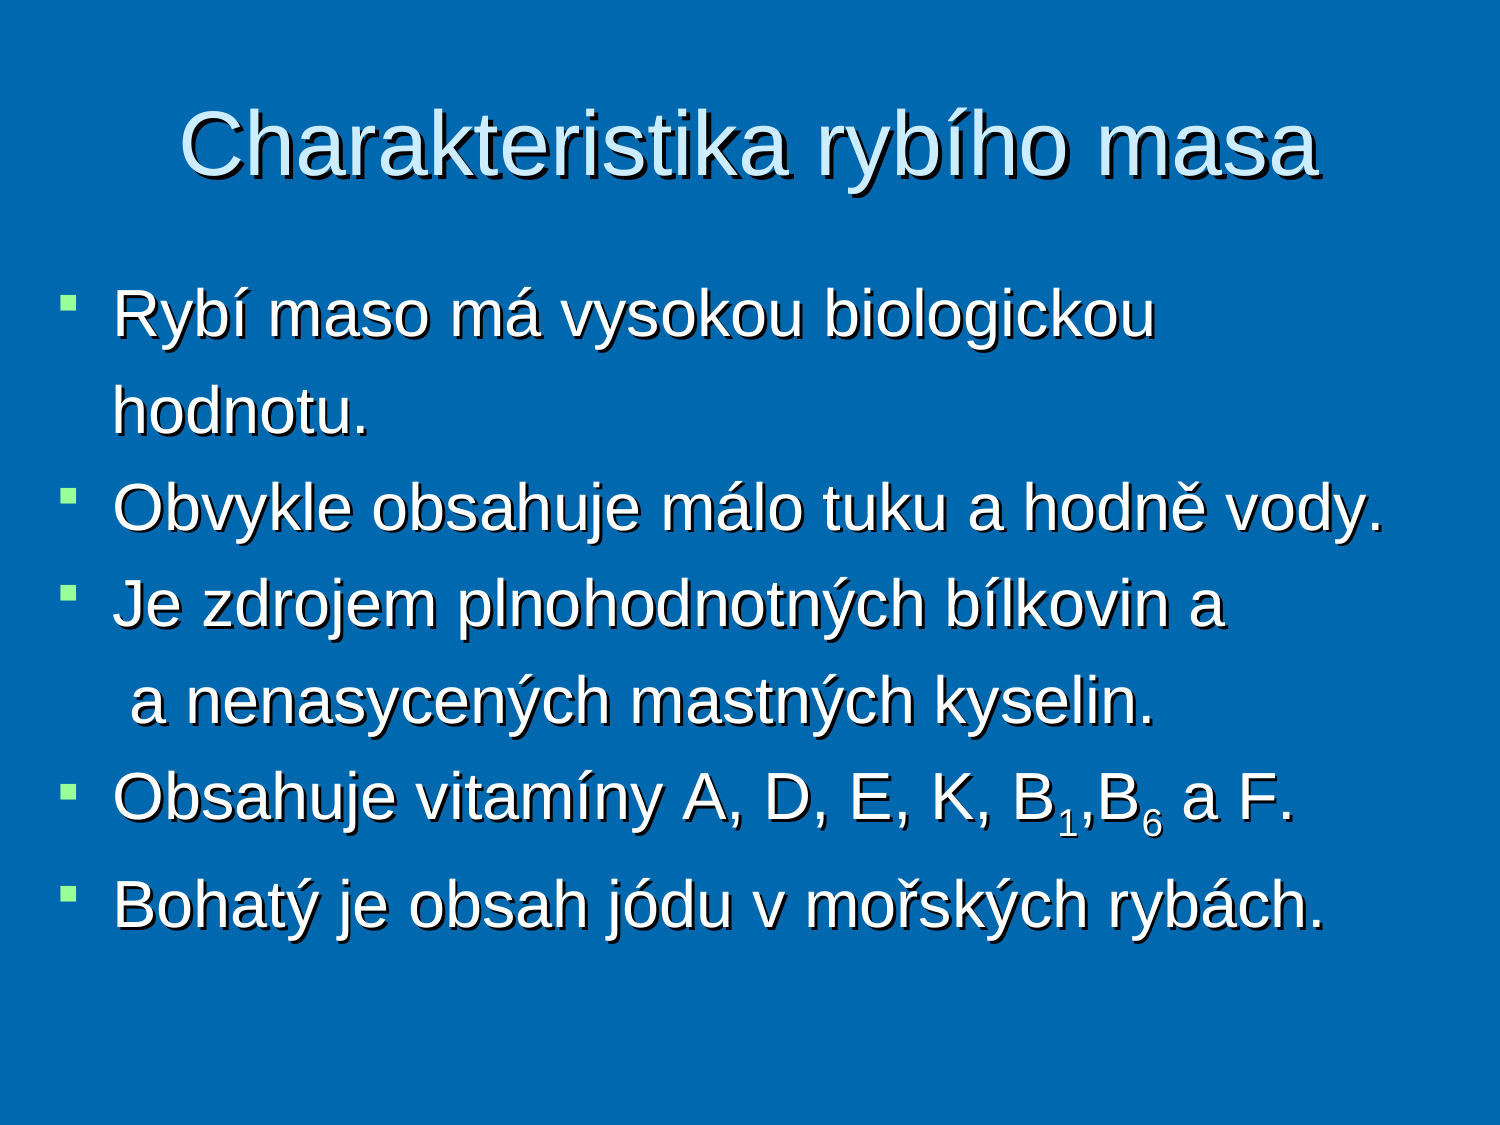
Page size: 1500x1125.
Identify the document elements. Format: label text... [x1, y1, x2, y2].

list Rybí maso má vysokou biologickou hodnotu. Obvykle obsahuje málo tuku a hodně vody. Je zdrojem plnohodnotných bílkovin a a nenasycených mastných kyselin. Obsahuje vitamíny A, D, E, K, B1,B6 a F. Bohatý je obsah jódu v mořských rybách. [41, 262, 1425, 1045]
title Charakteristika rybího masa [75, 45, 1426, 233]
